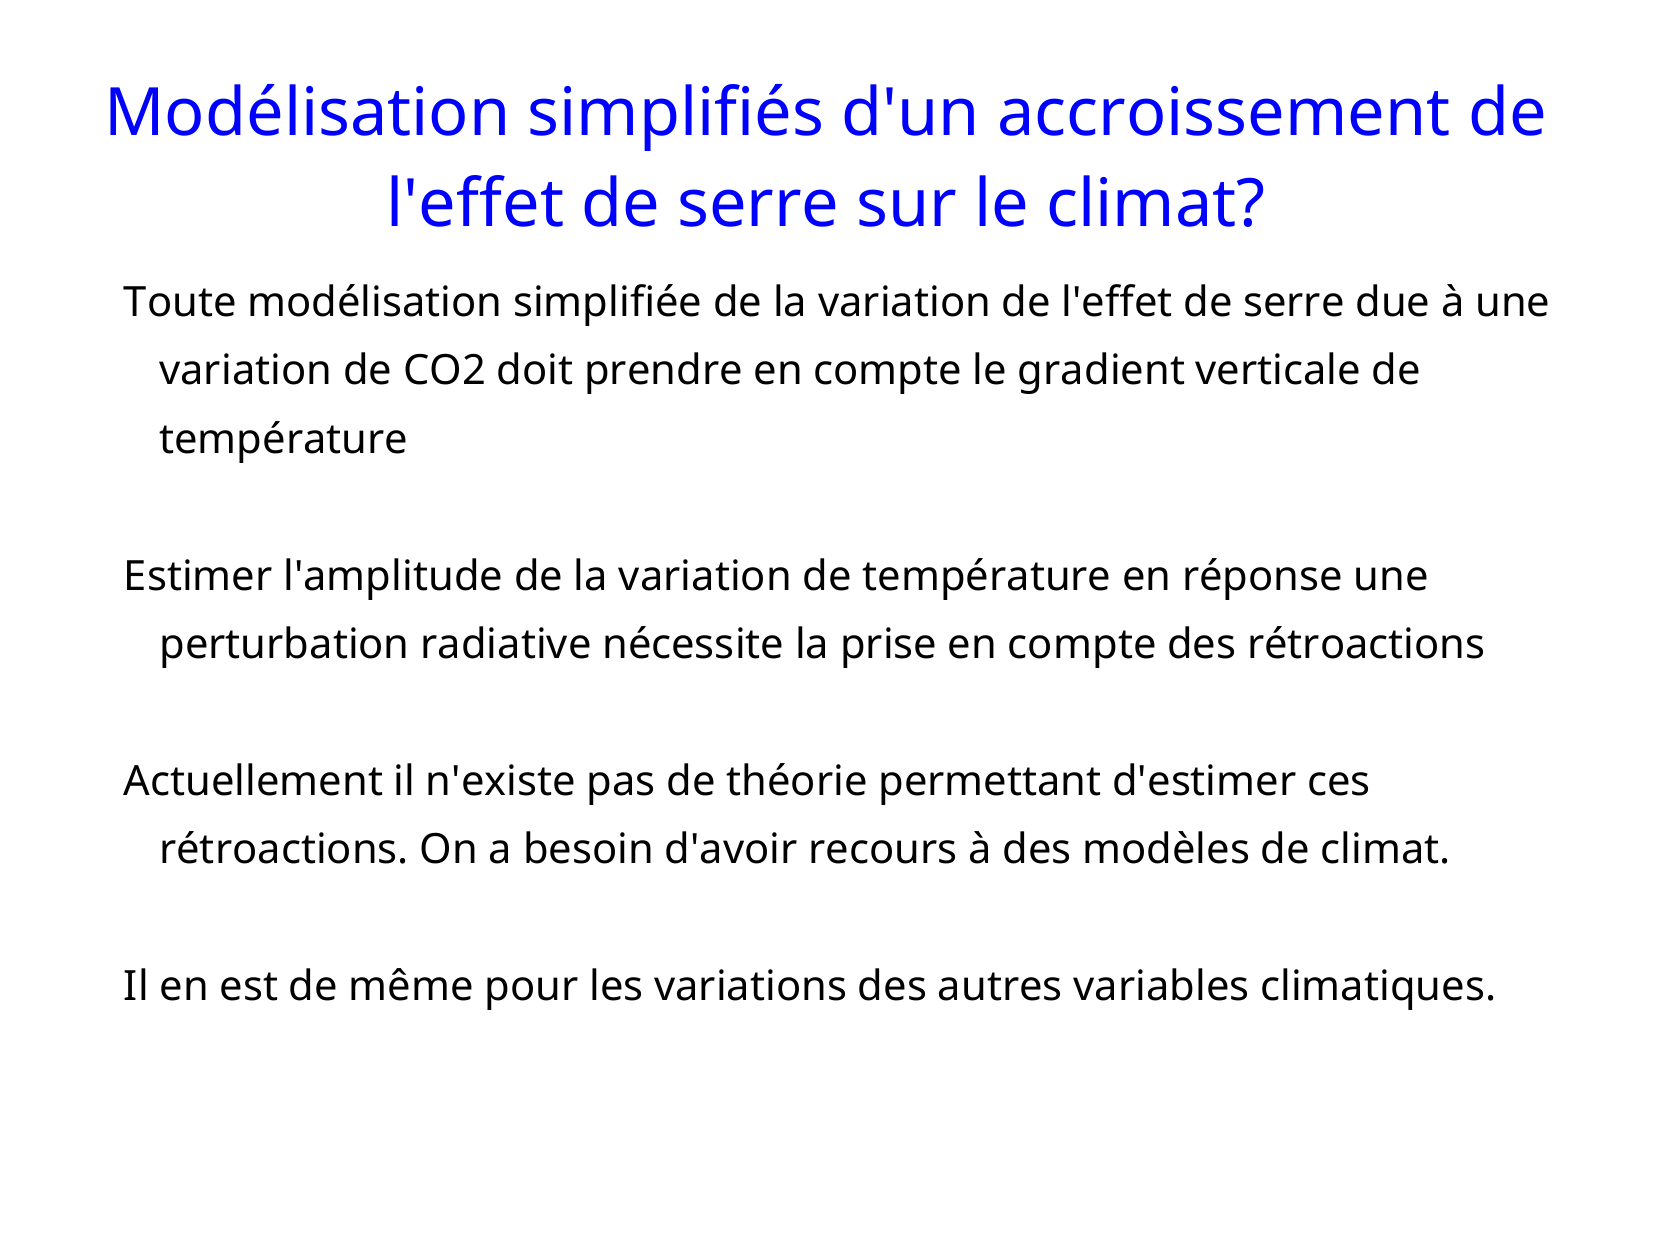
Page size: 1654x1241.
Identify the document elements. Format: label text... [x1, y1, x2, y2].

text_box Toute modélisation simplifiée de la variation de l'effet de serre due à une variation de CO2 doit prendre en compte le gradient verticale de température Estimer l'amplitude de la variation de température en réponse une perturbation radiative nécessite la prise en compte des rétroactions Actuellement il n'existe pas de théorie permettant d'estimer ces rétroactions. On a besoin d'avoir recours à des modèles de climat. Il en est de même pour les variations des autres variables climatiques. [73, 253, 1606, 1202]
title Modélisation simplifiés d'un accroissement de l'effet de serre sur le climat? [82, 62, 1571, 247]
